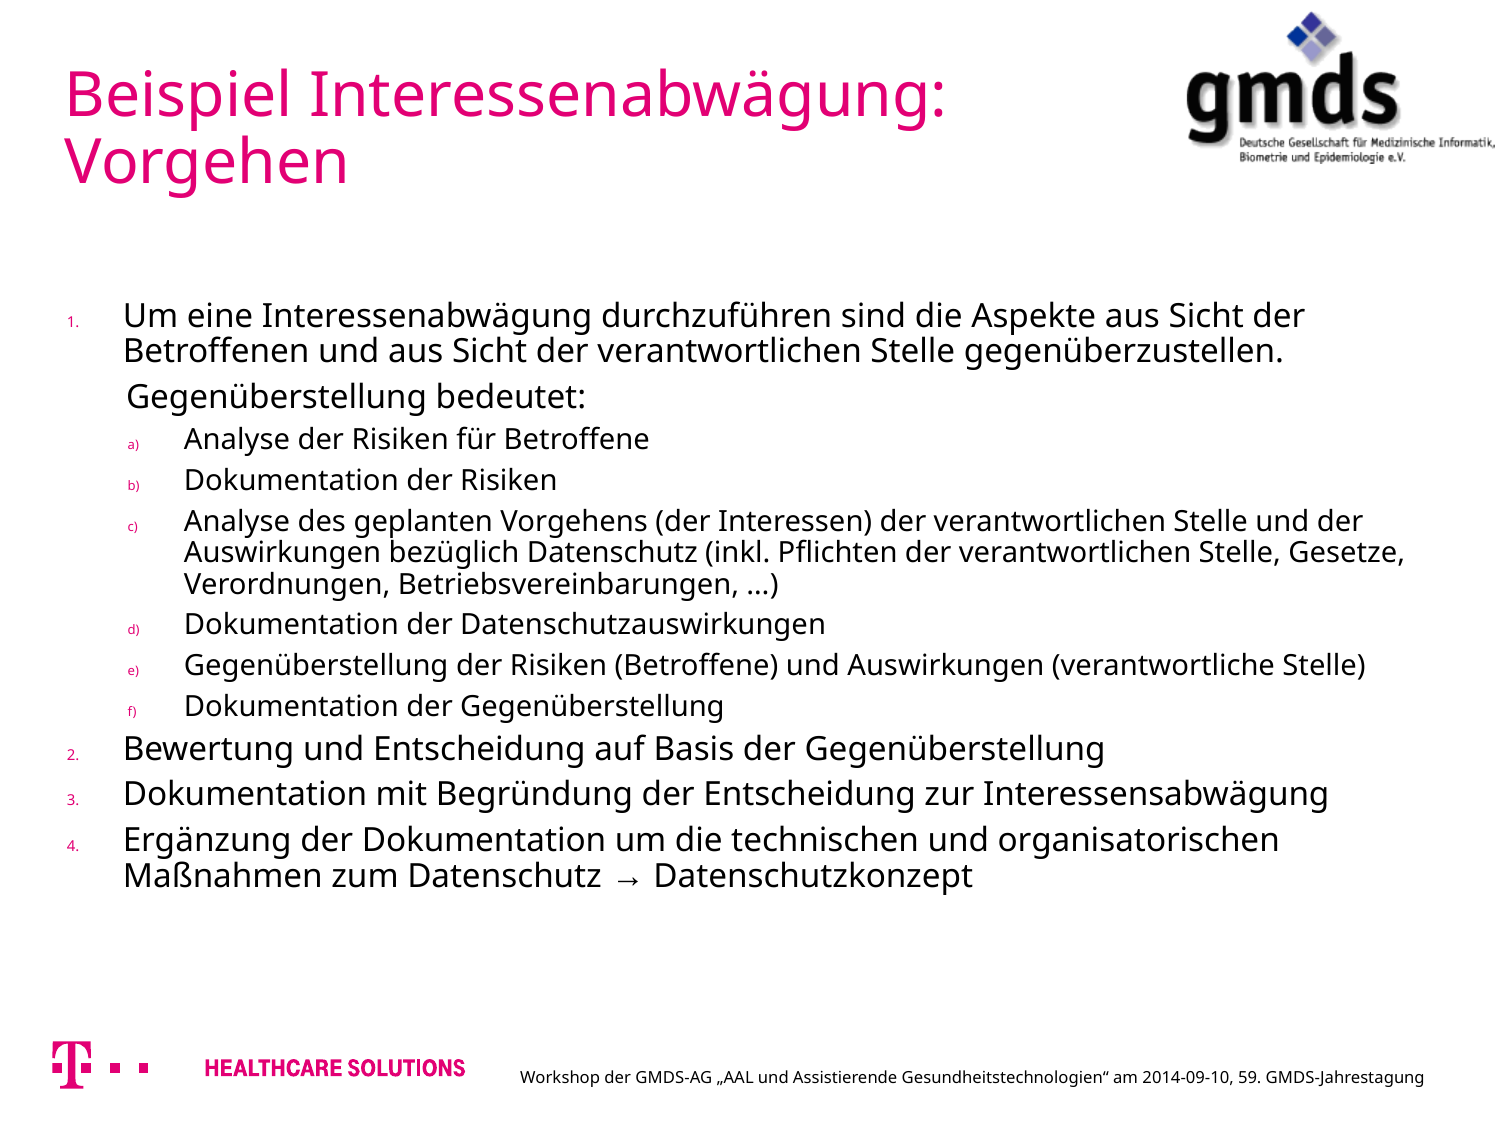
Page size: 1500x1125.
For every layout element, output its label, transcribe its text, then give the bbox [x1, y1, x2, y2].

picture [1181, 8, 1495, 164]
title Beispiel Interessenabwägung: Vorgehen [50, 54, 1179, 191]
text_box Workshop der GMDS-AG „AAL und Assistierende Gesundheitstechnologien“ am 2014-09-10, 59. GMDS-Jahrestagung [520, 1049, 1479, 1087]
list Um eine Interessenabwägung durchzuführen sind die Aspekte aus Sicht der Betroffenen und aus Sicht der verantwortlichen Stelle gegenüberzustellen. Gegenüberstellung bedeutet: Analyse der Risiken für Betroffene Dokumentation der Risiken Analyse des geplanten Vorgehens (der Interessen) der verantwortlichen Stelle und der Auswirkungen bezüglich Datenschutz (inkl. Pflichten der verantwortlichen Stelle, Gesetze, Verordnungen, Betriebsvereinbarungen, …) Dokumentation der Datenschutzauswirkungen Gegenüberstellung der Risiken (Betroffene) und Auswirkungen (verantwortliche Stelle) Dokumentation der Gegenüberstellung Bewertung und Entscheidung auf Basis der Gegenüberstellung Dokumentation mit Begründung der Entscheidung zur Interessensabwägung Ergänzung der Dokumentation um die technischen und organisatorischen Maßnahmen zum Datenschutz → Datenschutzkonzept [51, 290, 1447, 994]
